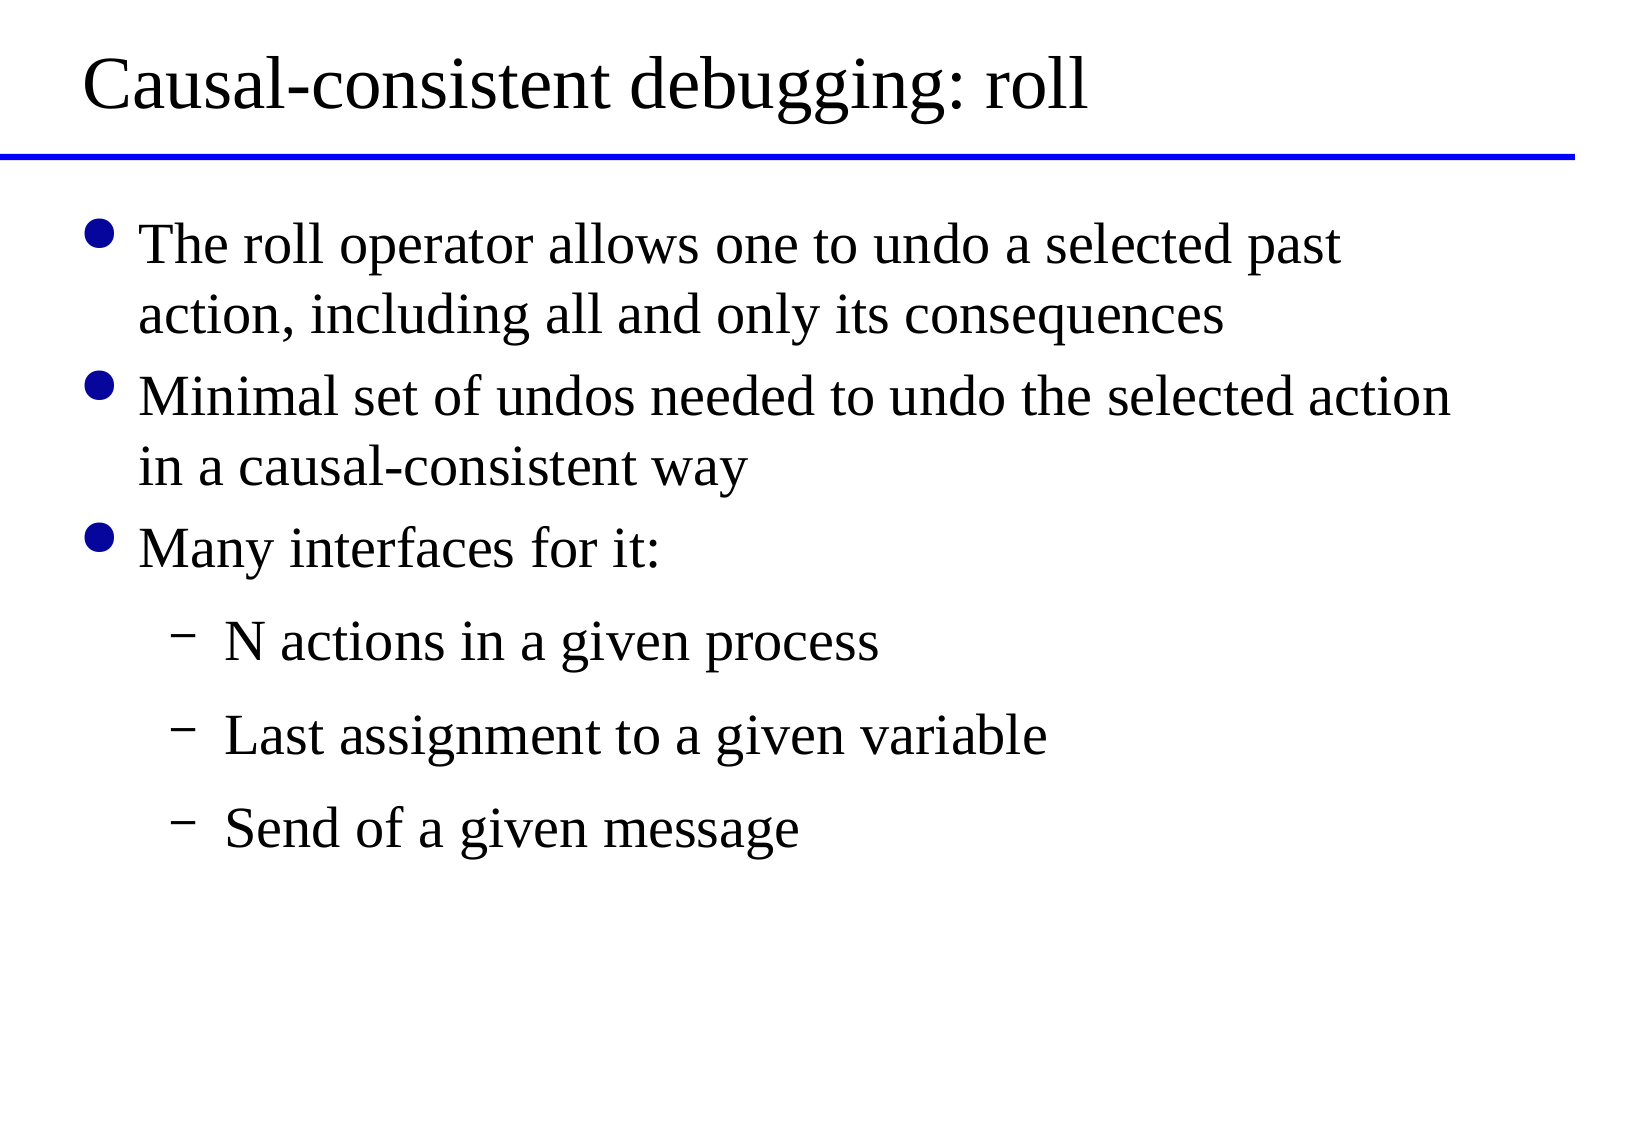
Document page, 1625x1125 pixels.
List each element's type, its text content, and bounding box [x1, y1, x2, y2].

list The roll operator allows one to undo a selected past action, including all and only its consequences Minimal set of undos needed to undo the selected action in a causal-consistent way Many interfaces for it: N actions in a given process Last assignment to a given variable Send of a given message [67, 198, 1478, 1061]
title Causal-consistent debugging: roll [67, 27, 1544, 131]
